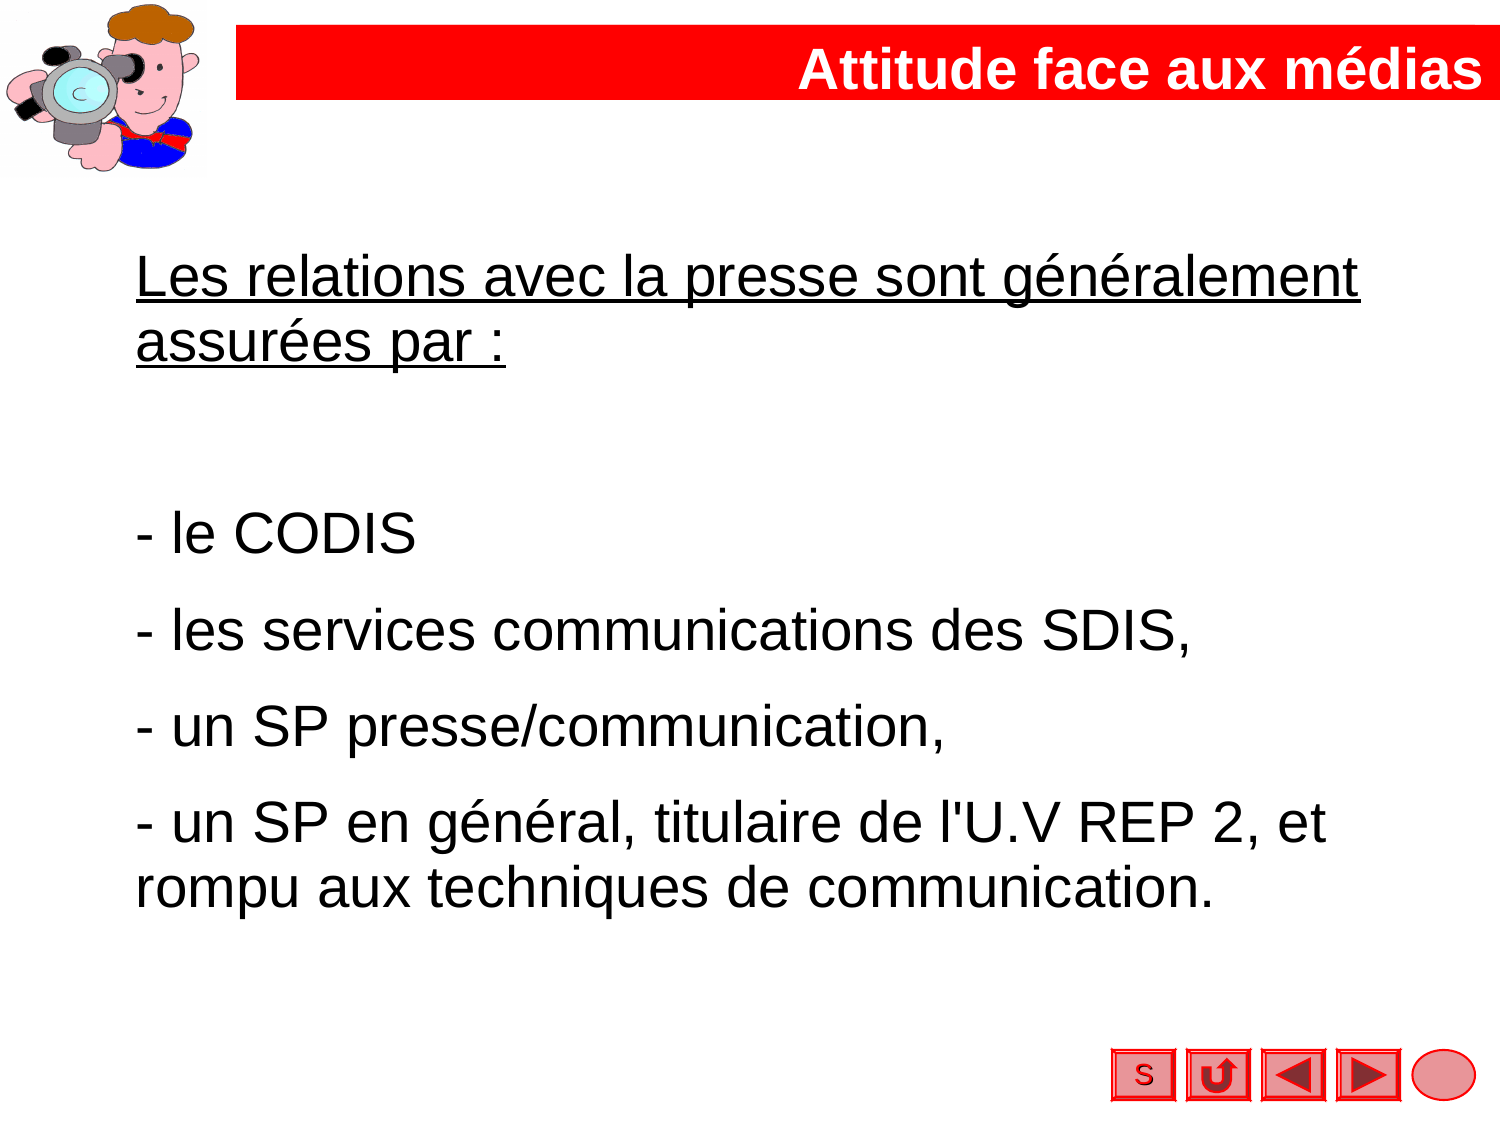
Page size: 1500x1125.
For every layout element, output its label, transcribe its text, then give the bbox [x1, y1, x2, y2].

text_box Attitude face aux médias [377, 29, 1500, 111]
picture [0, 0, 207, 178]
picture [1342, 1055, 1395, 1095]
picture [1192, 1055, 1245, 1095]
text_box [1412, 1049, 1476, 1101]
picture [1117, 1055, 1170, 1095]
text_box Les relations avec la presse sont généralement assurées par : - le CODIS - les services communications des SDIS, - un SP presse/communication, - un SP en général, titulaire de l'U.V REP 2, et rompu aux techniques de communication. [121, 236, 1418, 1022]
picture [1267, 1055, 1320, 1095]
text_box [299, 24, 1475, 100]
